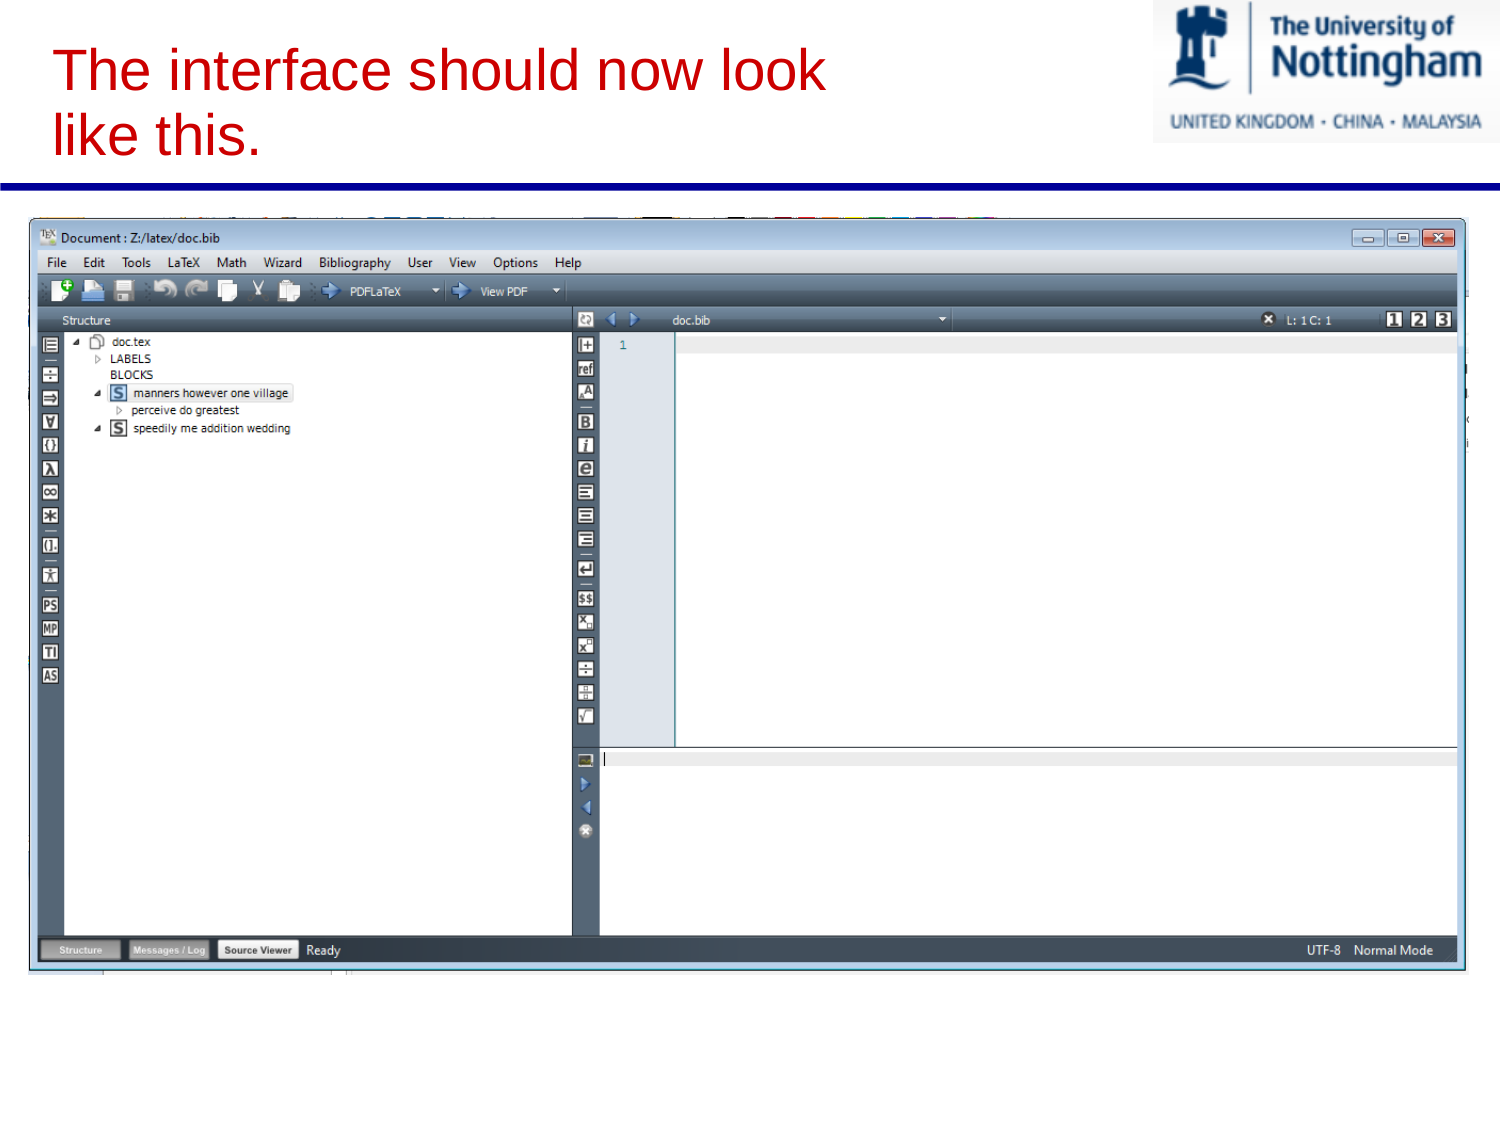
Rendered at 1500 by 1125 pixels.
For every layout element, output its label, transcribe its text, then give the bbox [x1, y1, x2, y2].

picture [28, 217, 1469, 976]
text_box The interface should now look like this. [37, 29, 931, 175]
picture [1153, 0, 1500, 143]
